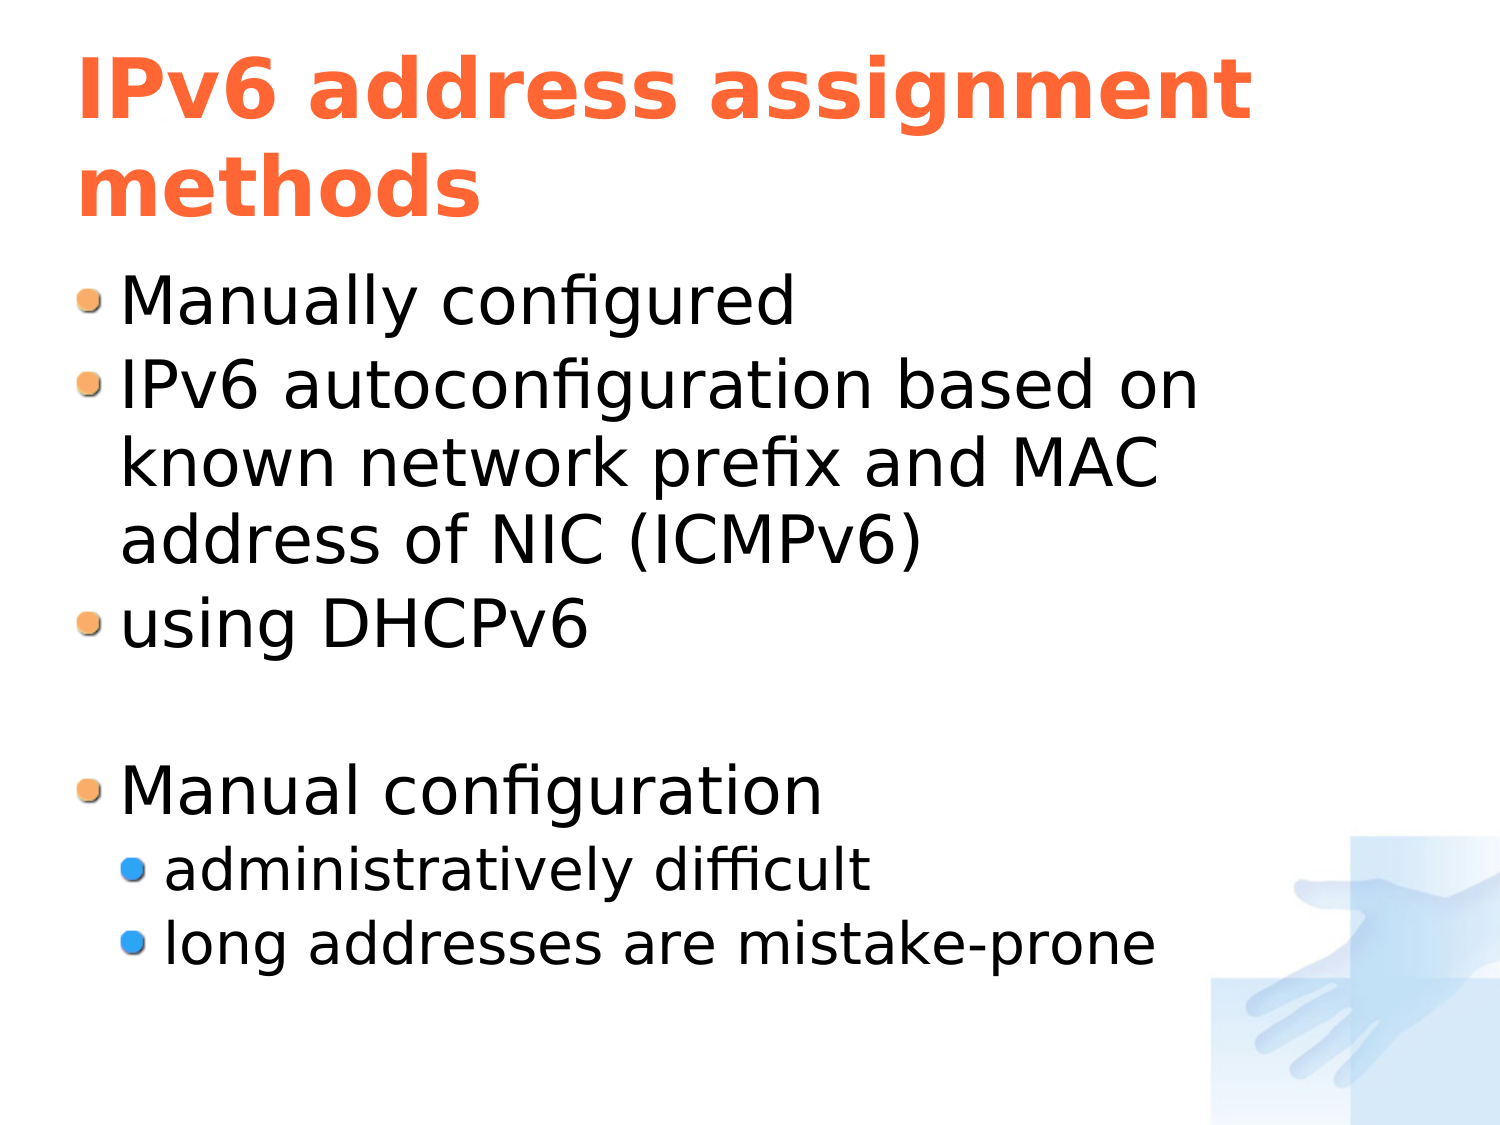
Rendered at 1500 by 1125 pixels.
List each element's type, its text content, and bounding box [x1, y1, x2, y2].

title IPv6 address assignment methods [75, 28, 1426, 250]
list Manually configured IPv6 autoconfiguration based on known network prefix and MAC address of NIC (ICMPv6) using DHCPv6 Manual configuration administratively difficult long addresses are mistake-prone [75, 262, 1426, 991]
picture [0, 0, 1500, 1125]
